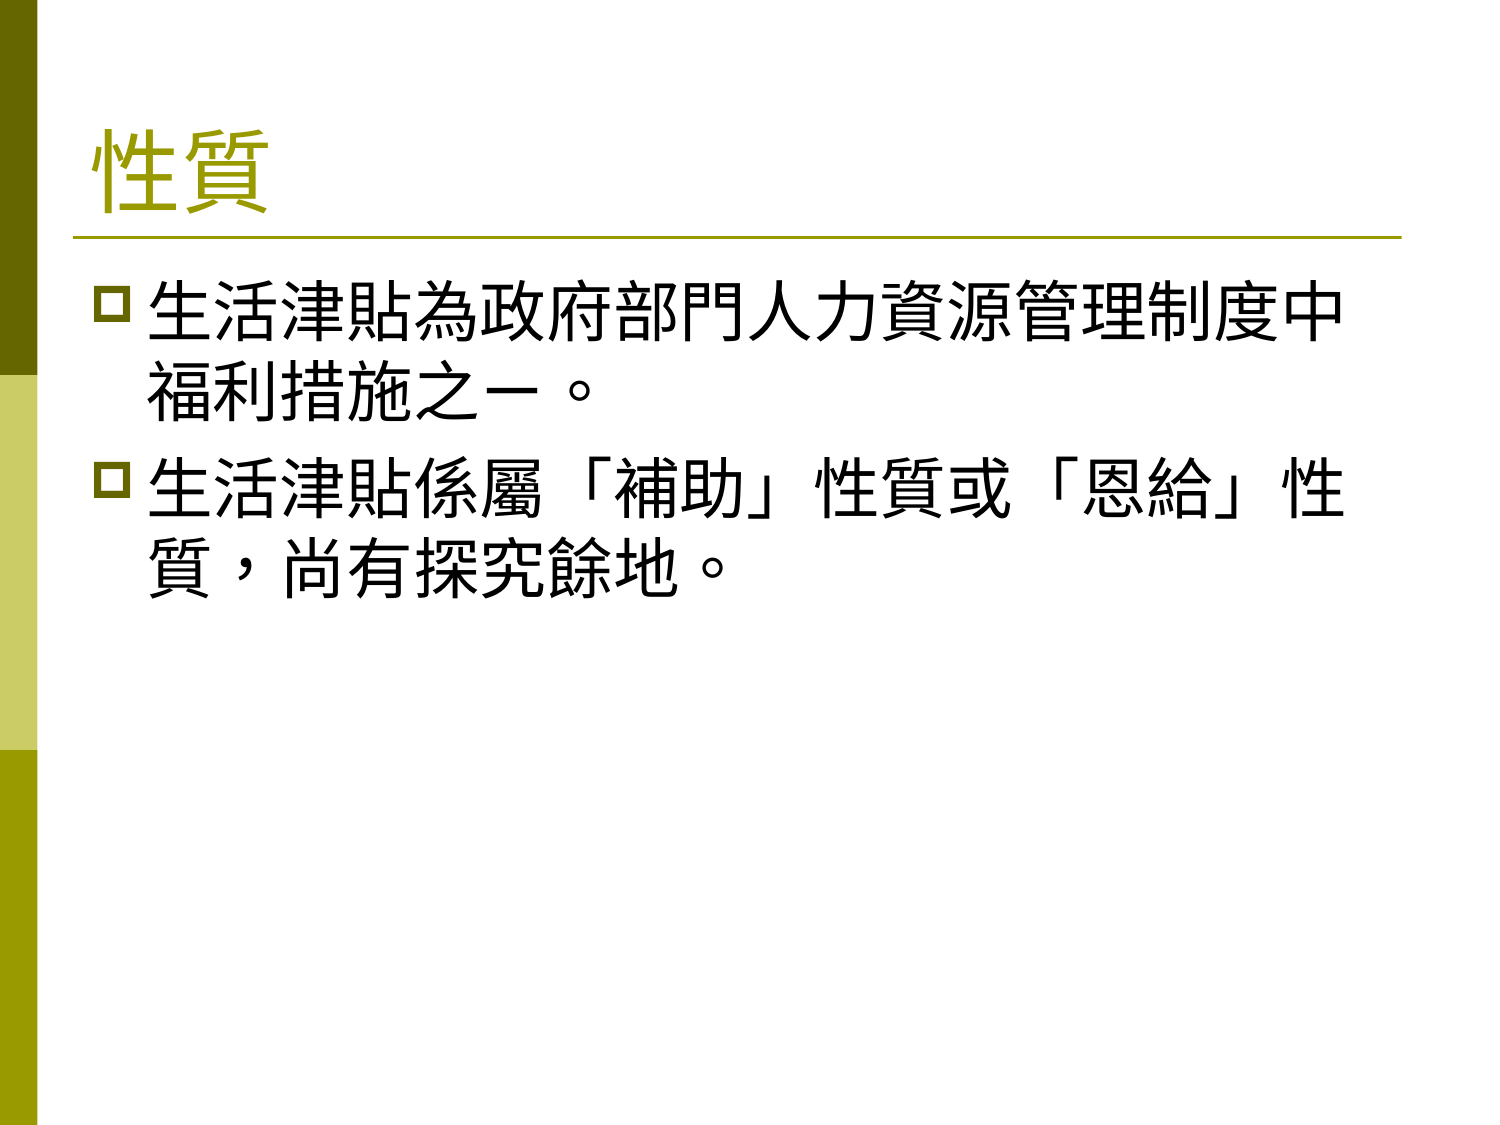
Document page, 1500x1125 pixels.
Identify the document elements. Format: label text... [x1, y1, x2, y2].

list 生活津貼為政府部門人力資源管理制度中福利措施之ㄧ。 生活津貼係屬「補助」性質或「恩給」性質，尚有探究餘地。 [75, 262, 1426, 1006]
title 性質 [75, 45, 1426, 233]
